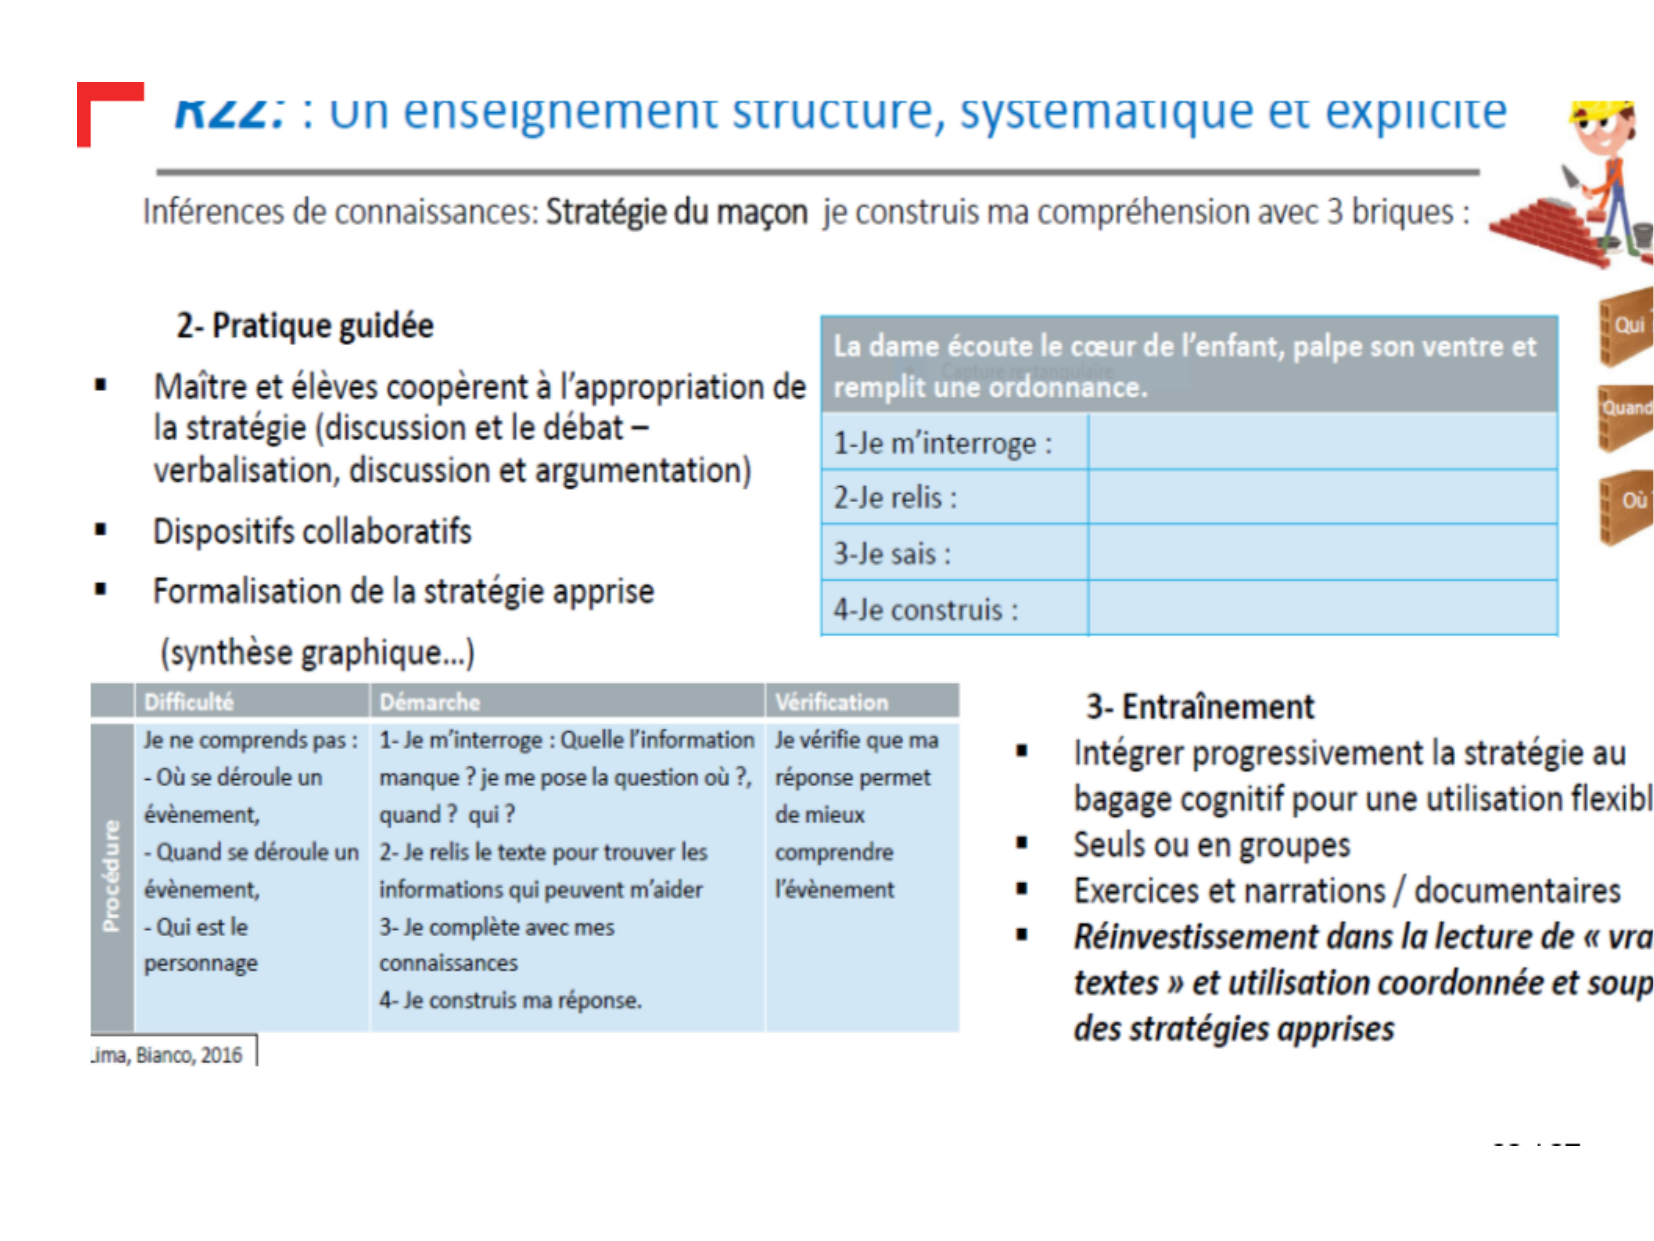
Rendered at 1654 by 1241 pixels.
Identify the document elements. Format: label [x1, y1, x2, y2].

picture [77, 82, 1654, 1146]
